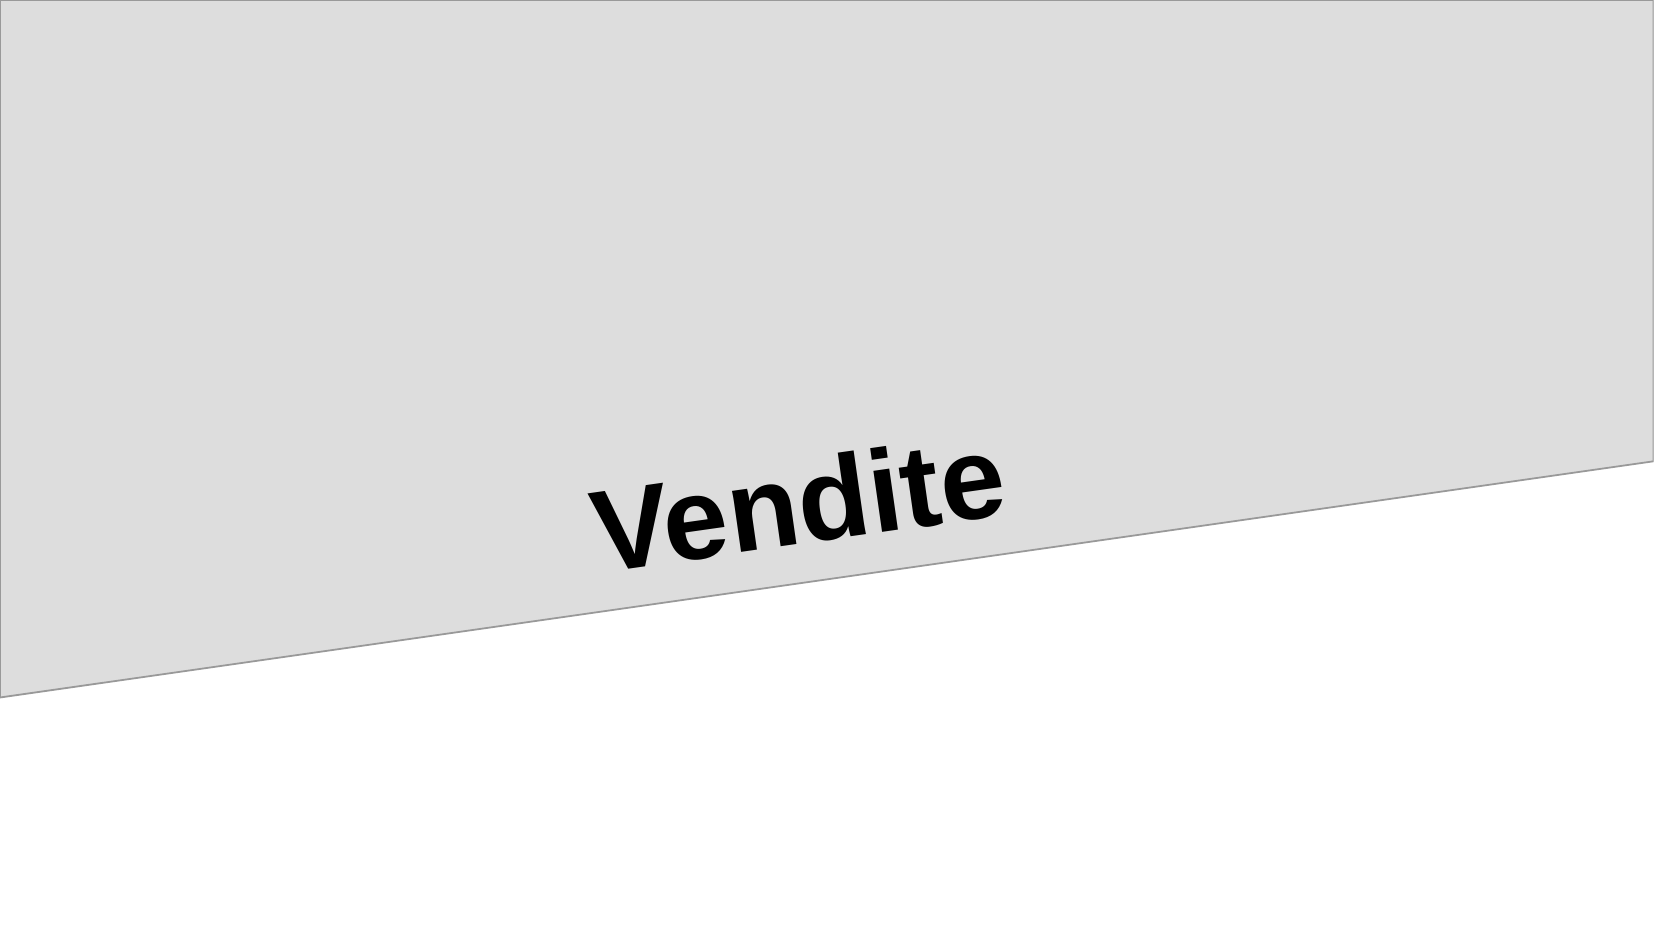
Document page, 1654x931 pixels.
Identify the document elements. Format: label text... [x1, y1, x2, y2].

text_box [100, 478, 1546, 782]
title Vendite [62, 267, 1562, 737]
